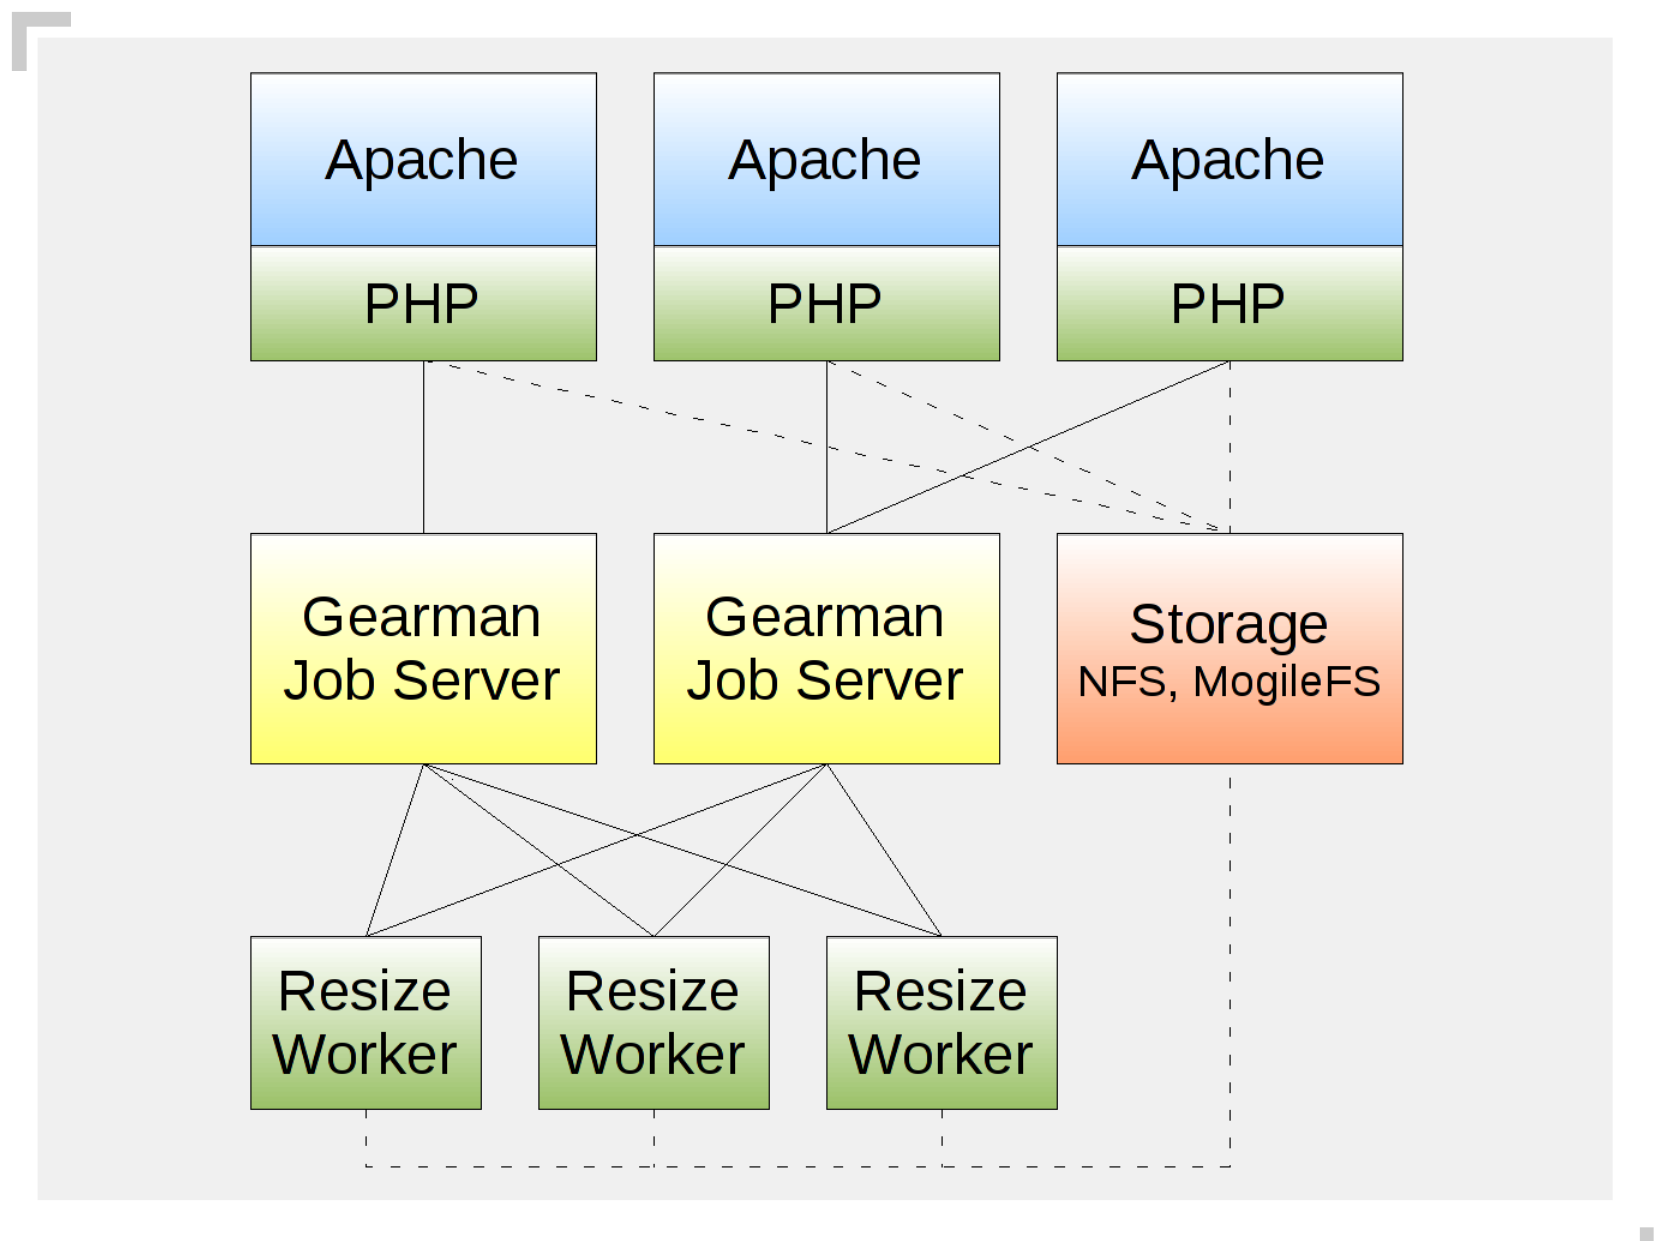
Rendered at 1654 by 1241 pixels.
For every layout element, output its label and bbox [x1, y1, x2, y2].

picture [248, 70, 1406, 1170]
